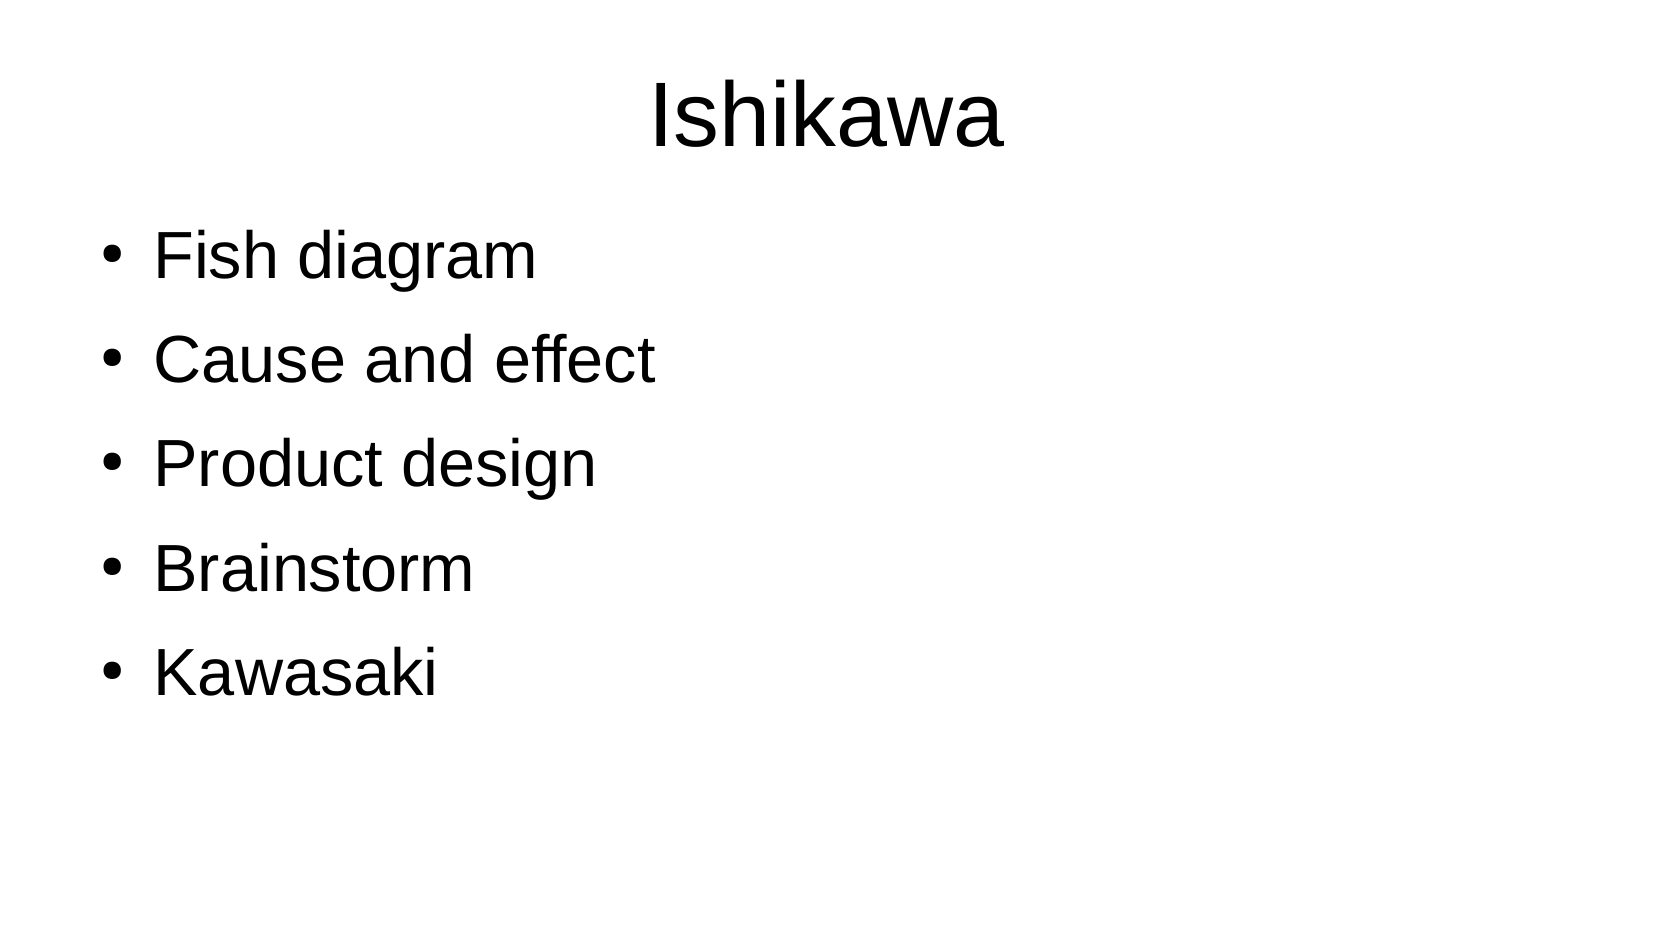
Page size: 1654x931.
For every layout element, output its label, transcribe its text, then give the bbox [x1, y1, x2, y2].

title Ishikawa [82, 37, 1571, 193]
list Fish diagram Cause and effect Product design Brainstorm Kawasaki [82, 217, 1571, 758]
